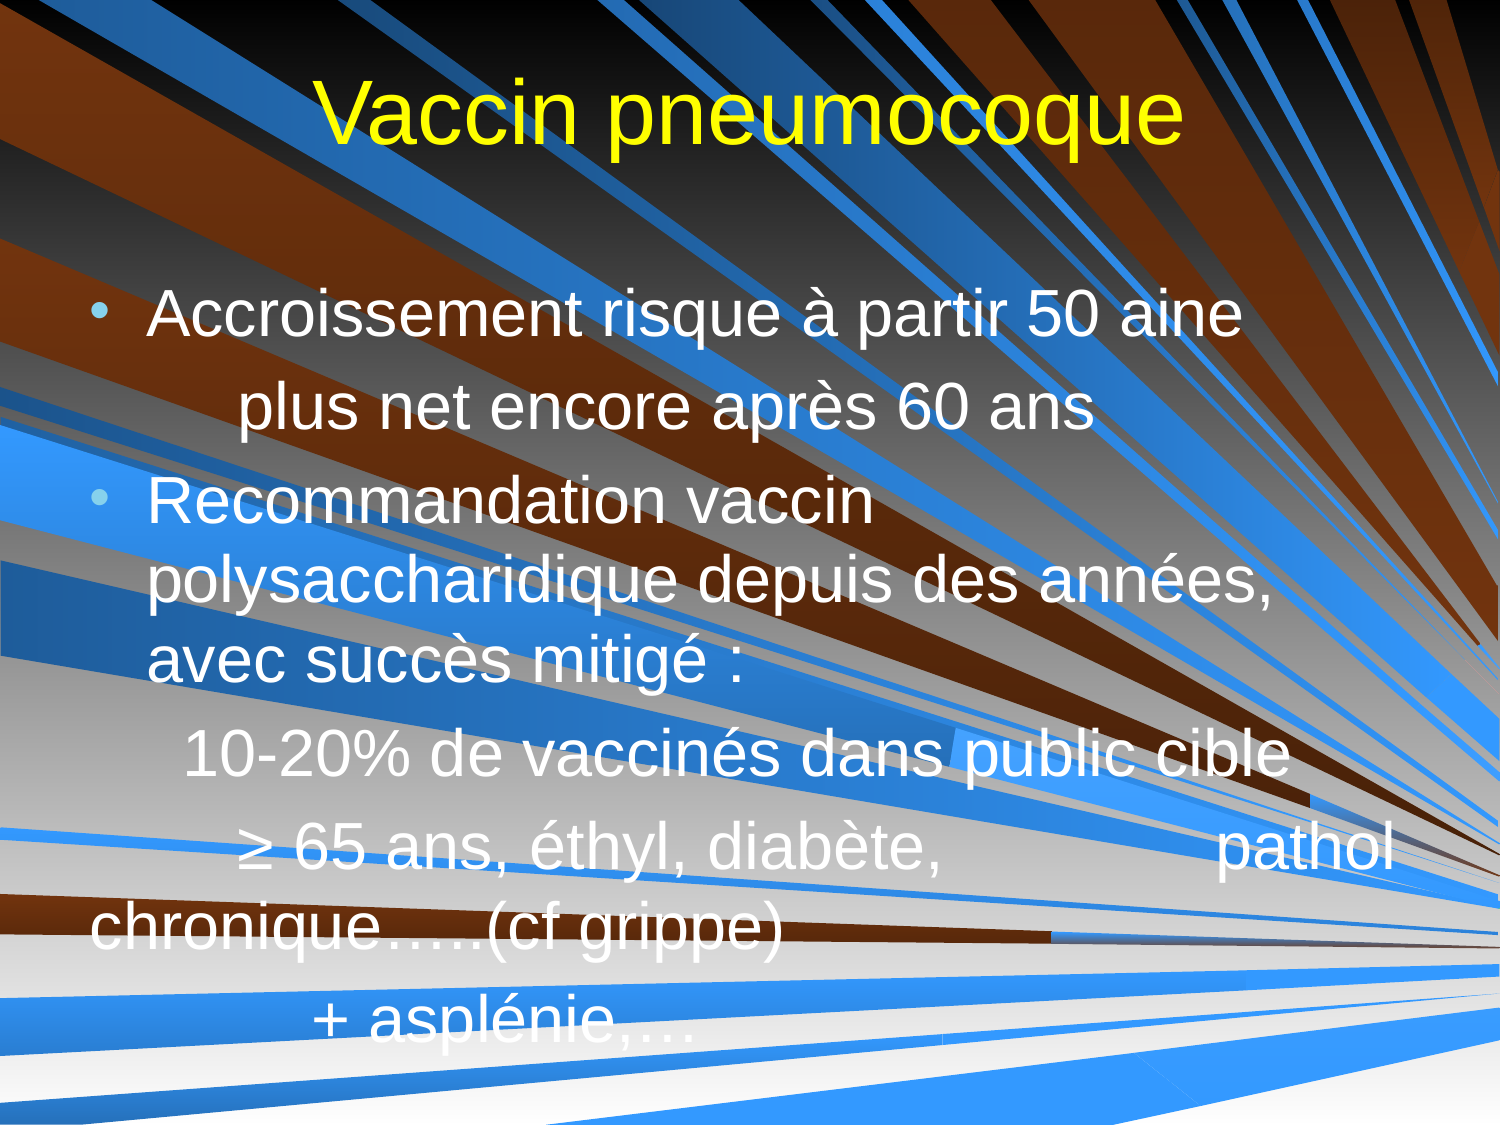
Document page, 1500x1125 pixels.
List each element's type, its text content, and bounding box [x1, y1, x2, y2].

title Vaccin pneumocoque [75, 45, 1425, 234]
list Accroissement risque à partir 50 aine plus net encore après 60 ans Recommandation vaccin polysaccharidique depuis des années, avec succès mitigé : 10-20% de vaccinés dans public cible ≥ 65 ans, éthyl, diabète, pathol chronique…..(cf grippe) + asplénie,… [75, 262, 1425, 1083]
